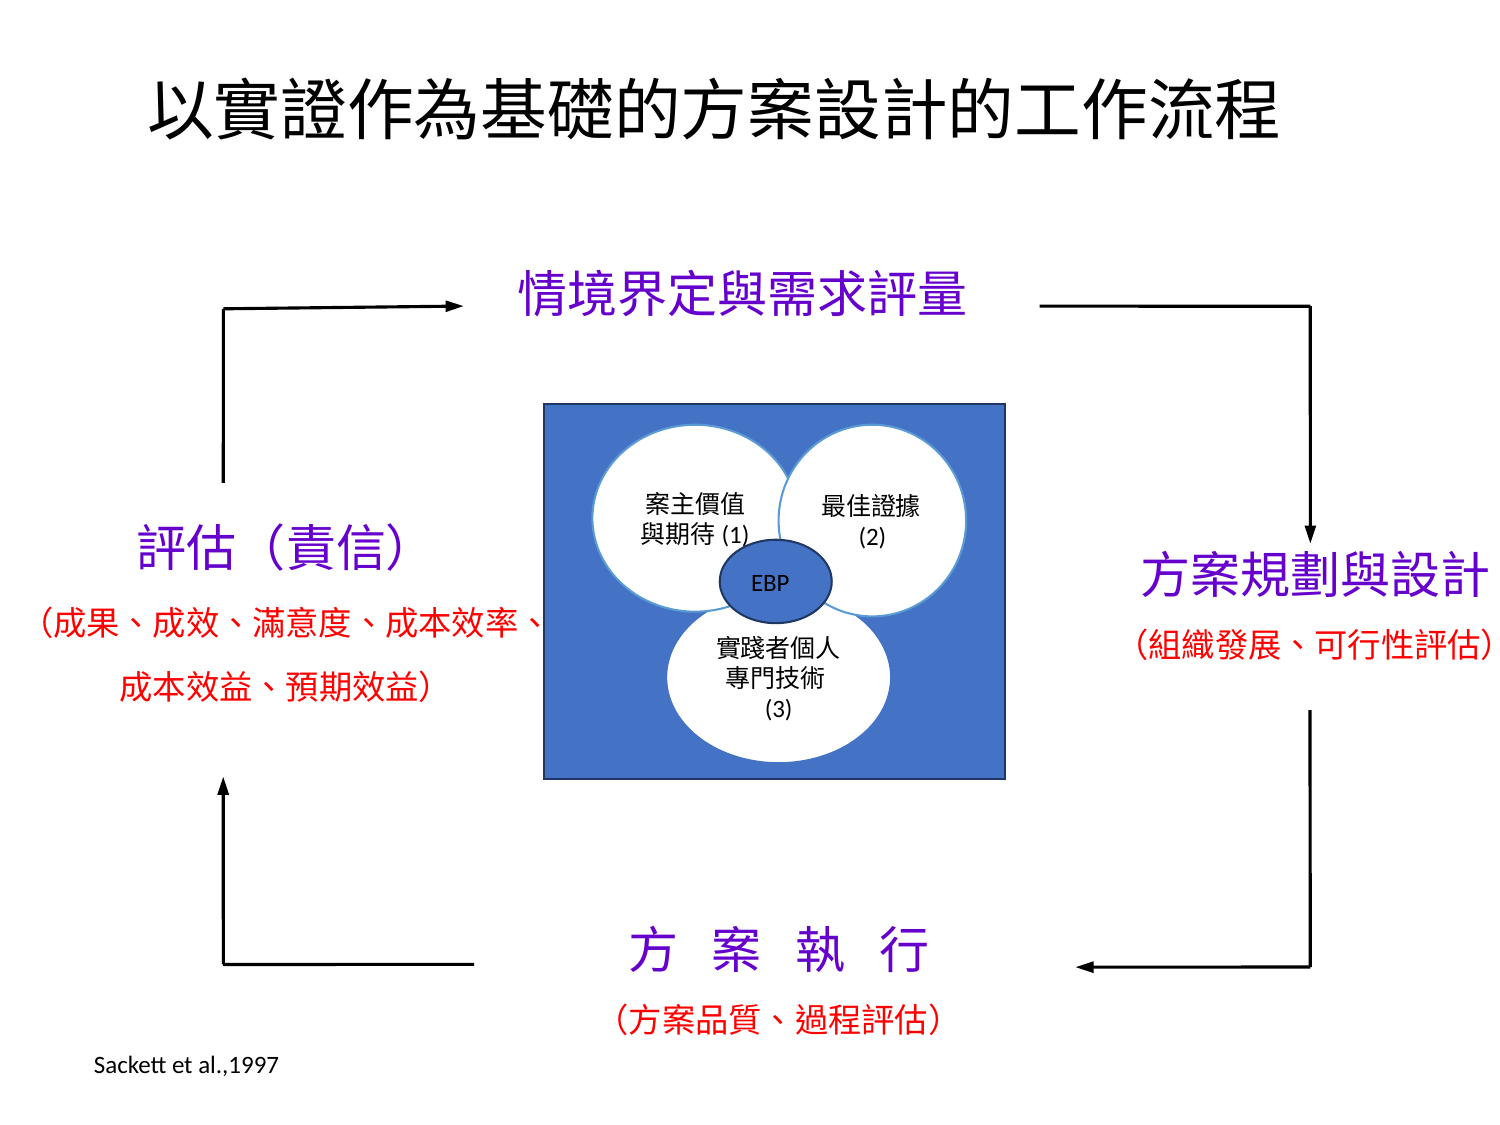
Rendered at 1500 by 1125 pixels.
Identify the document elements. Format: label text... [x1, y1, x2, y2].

text_box 實踐者個人專門技術(3) [666, 604, 892, 764]
text_box 最佳證據(2) [778, 424, 967, 617]
text_box 評估（責信） （成果、成效、滿意度、成本效率、 成本效益、預期效益） [0, 509, 544, 715]
text_box 方 案 執 行 （方案品質、過程評估） [481, 910, 1077, 1041]
title 以實證作為基礎的方案設計的工作流程 [41, 31, 1388, 185]
text_box 情境界定與需求評量 [445, 255, 1041, 342]
text_box EBP [719, 539, 832, 624]
text_box Sackett et al.,1997 [79, 1041, 1473, 1086]
text_box [544, 404, 1005, 779]
text_box 方案規劃與設計 （組織發展、可行性評估） [1017, 536, 1500, 690]
text_box 案主價值與期待(1) [592, 424, 788, 612]
